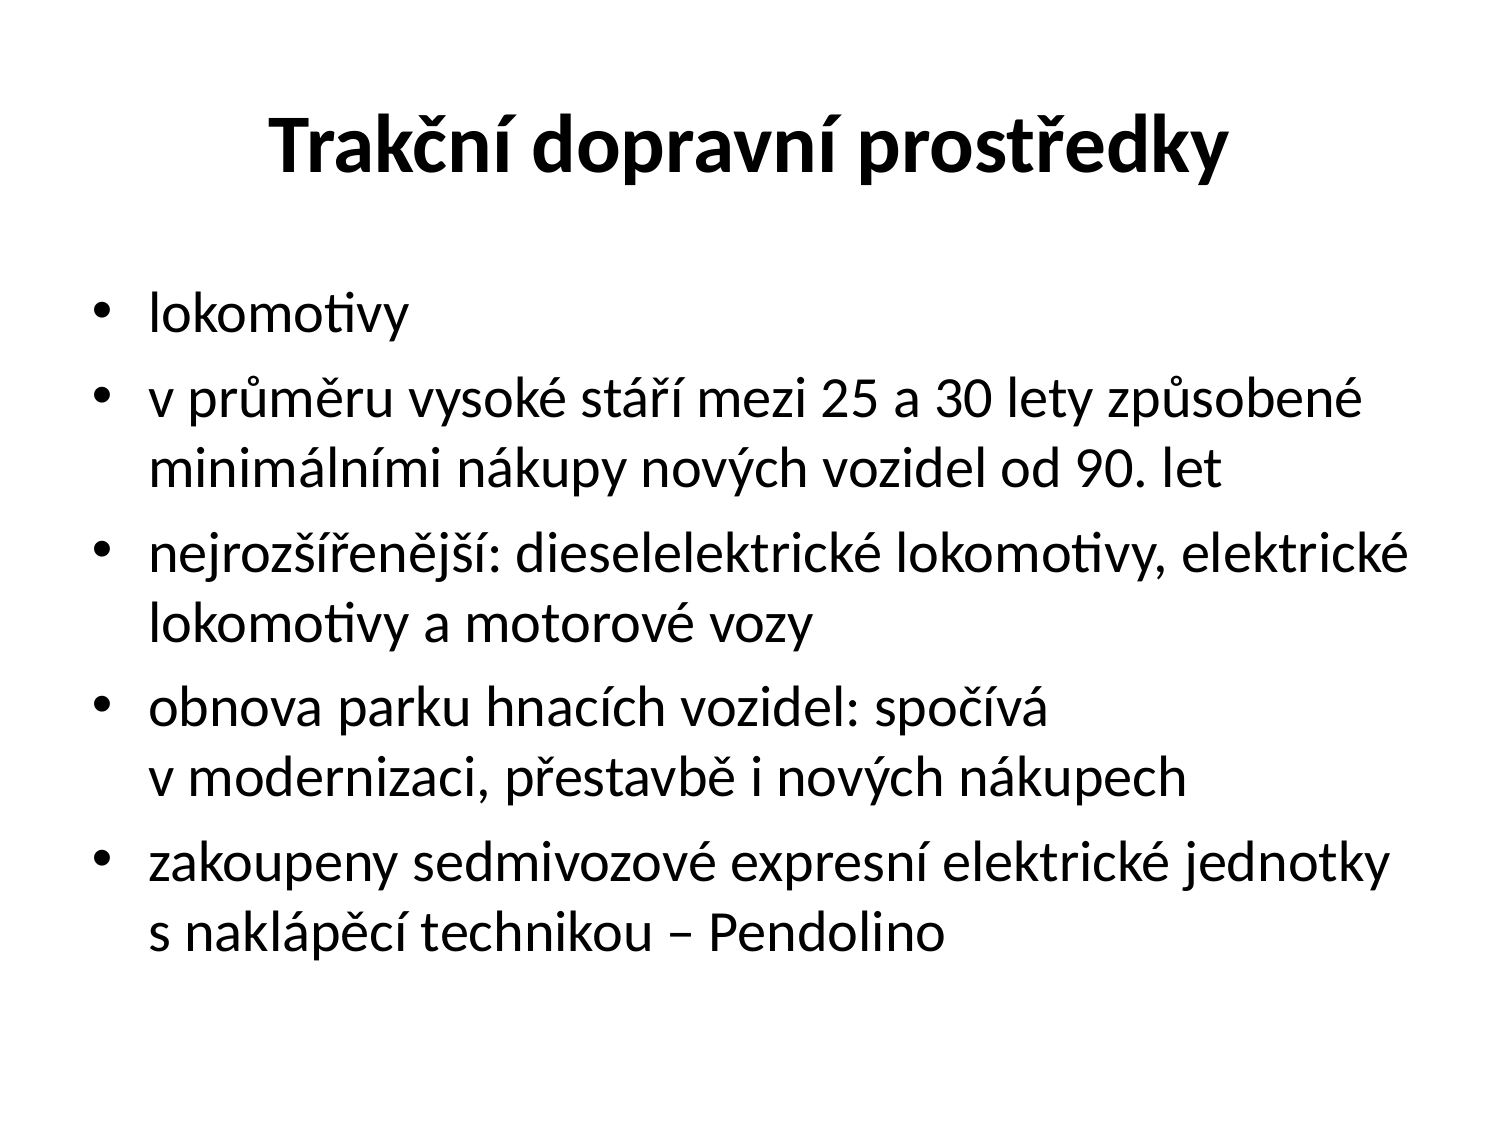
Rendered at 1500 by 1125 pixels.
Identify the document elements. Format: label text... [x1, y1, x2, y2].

list lokomotivy v průměru vysoké stáří mezi 25 a 30 lety způsobené minimálními nákupy nových vozidel od 90. let nejrozšířenější: dieselelektrické lokomotivy, elektrické lokomotivy a motorové vozy obnova parku hnacích vozidel: spočívá v modernizaci, přestavbě i nových nákupech zakoupeny sedmivozové expresní elektrické jednotky s naklápěcí technikou – Pendolino [76, 267, 1427, 1125]
title Trakční dopravní prostředky [75, 45, 1426, 233]
